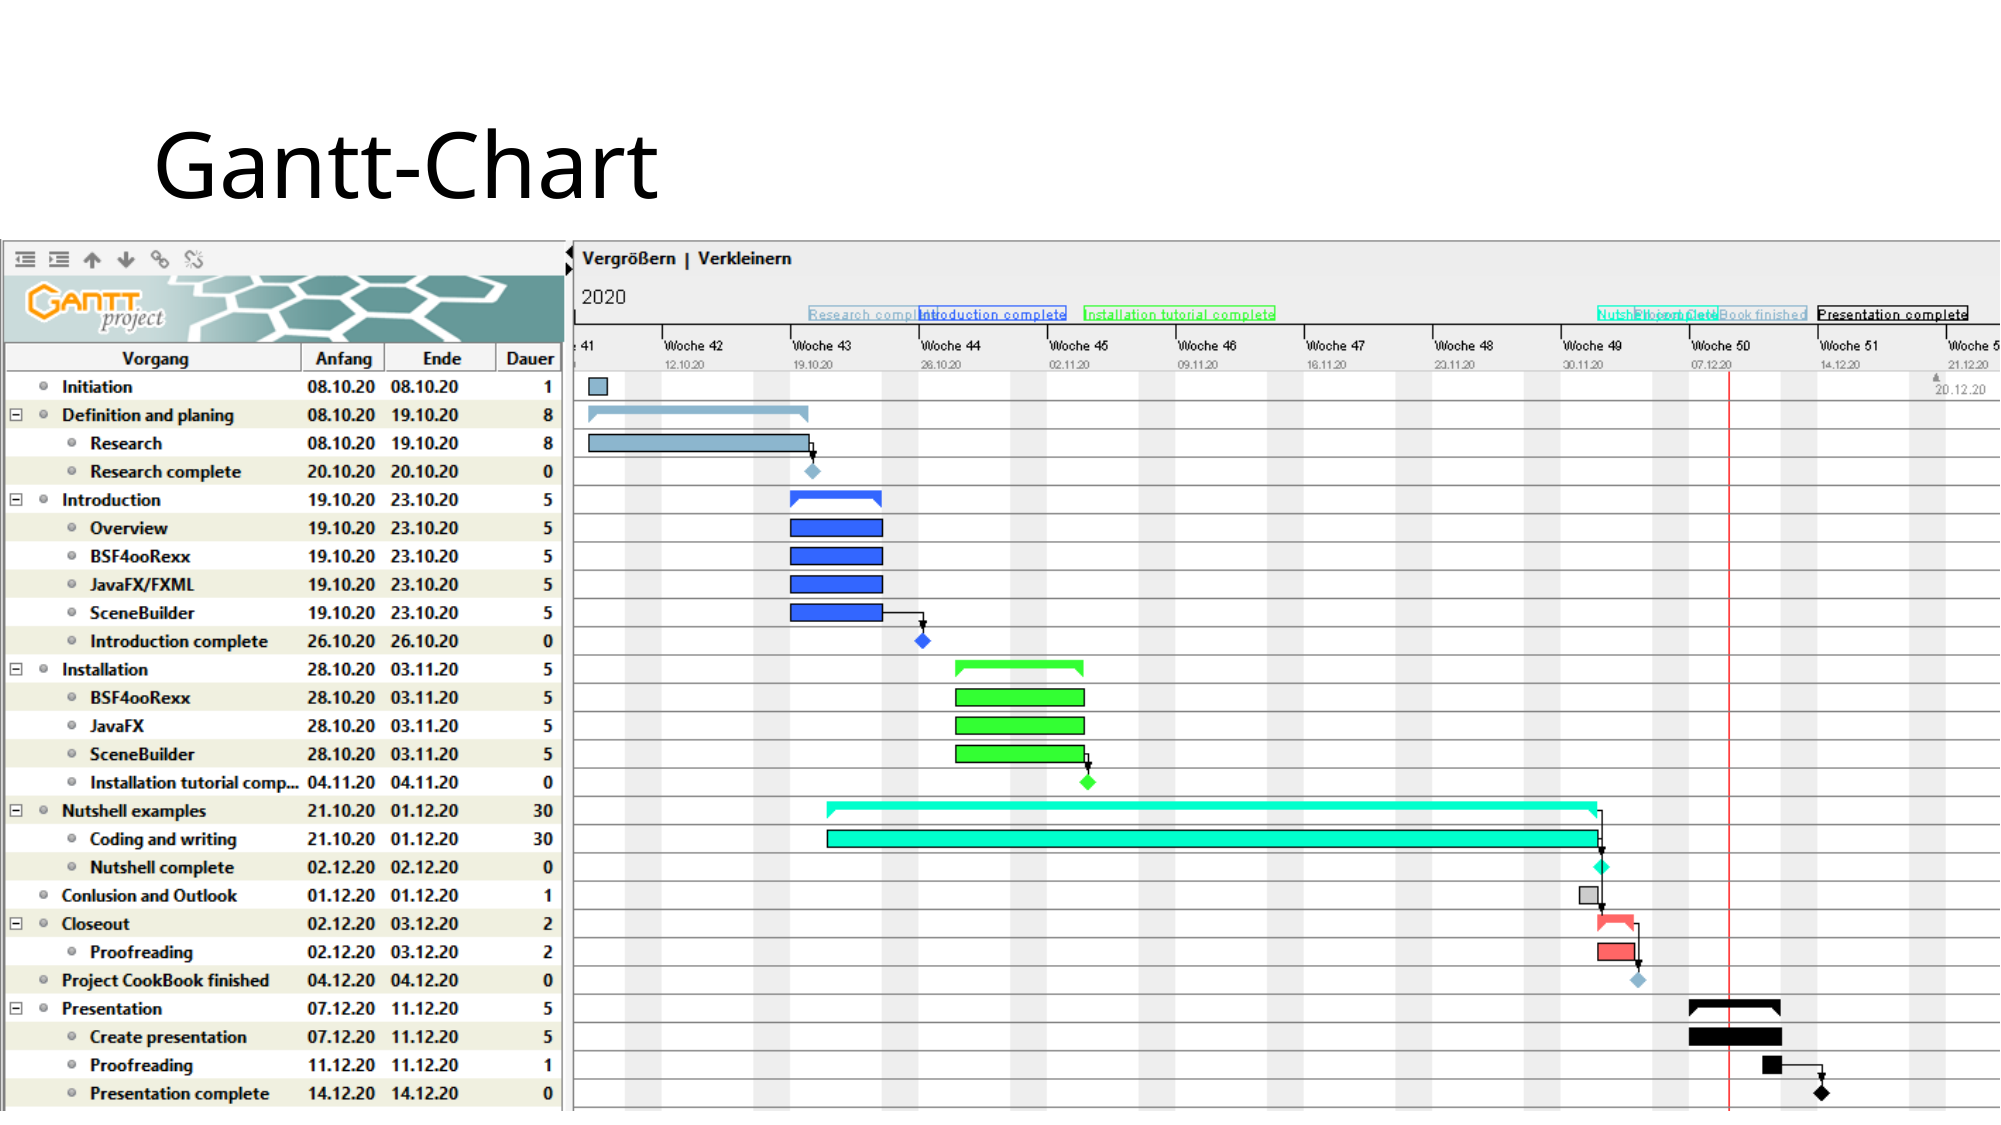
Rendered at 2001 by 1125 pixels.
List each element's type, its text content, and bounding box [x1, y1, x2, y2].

picture [0, 239, 2000, 1111]
title Gantt-Chart [137, 59, 1863, 239]
